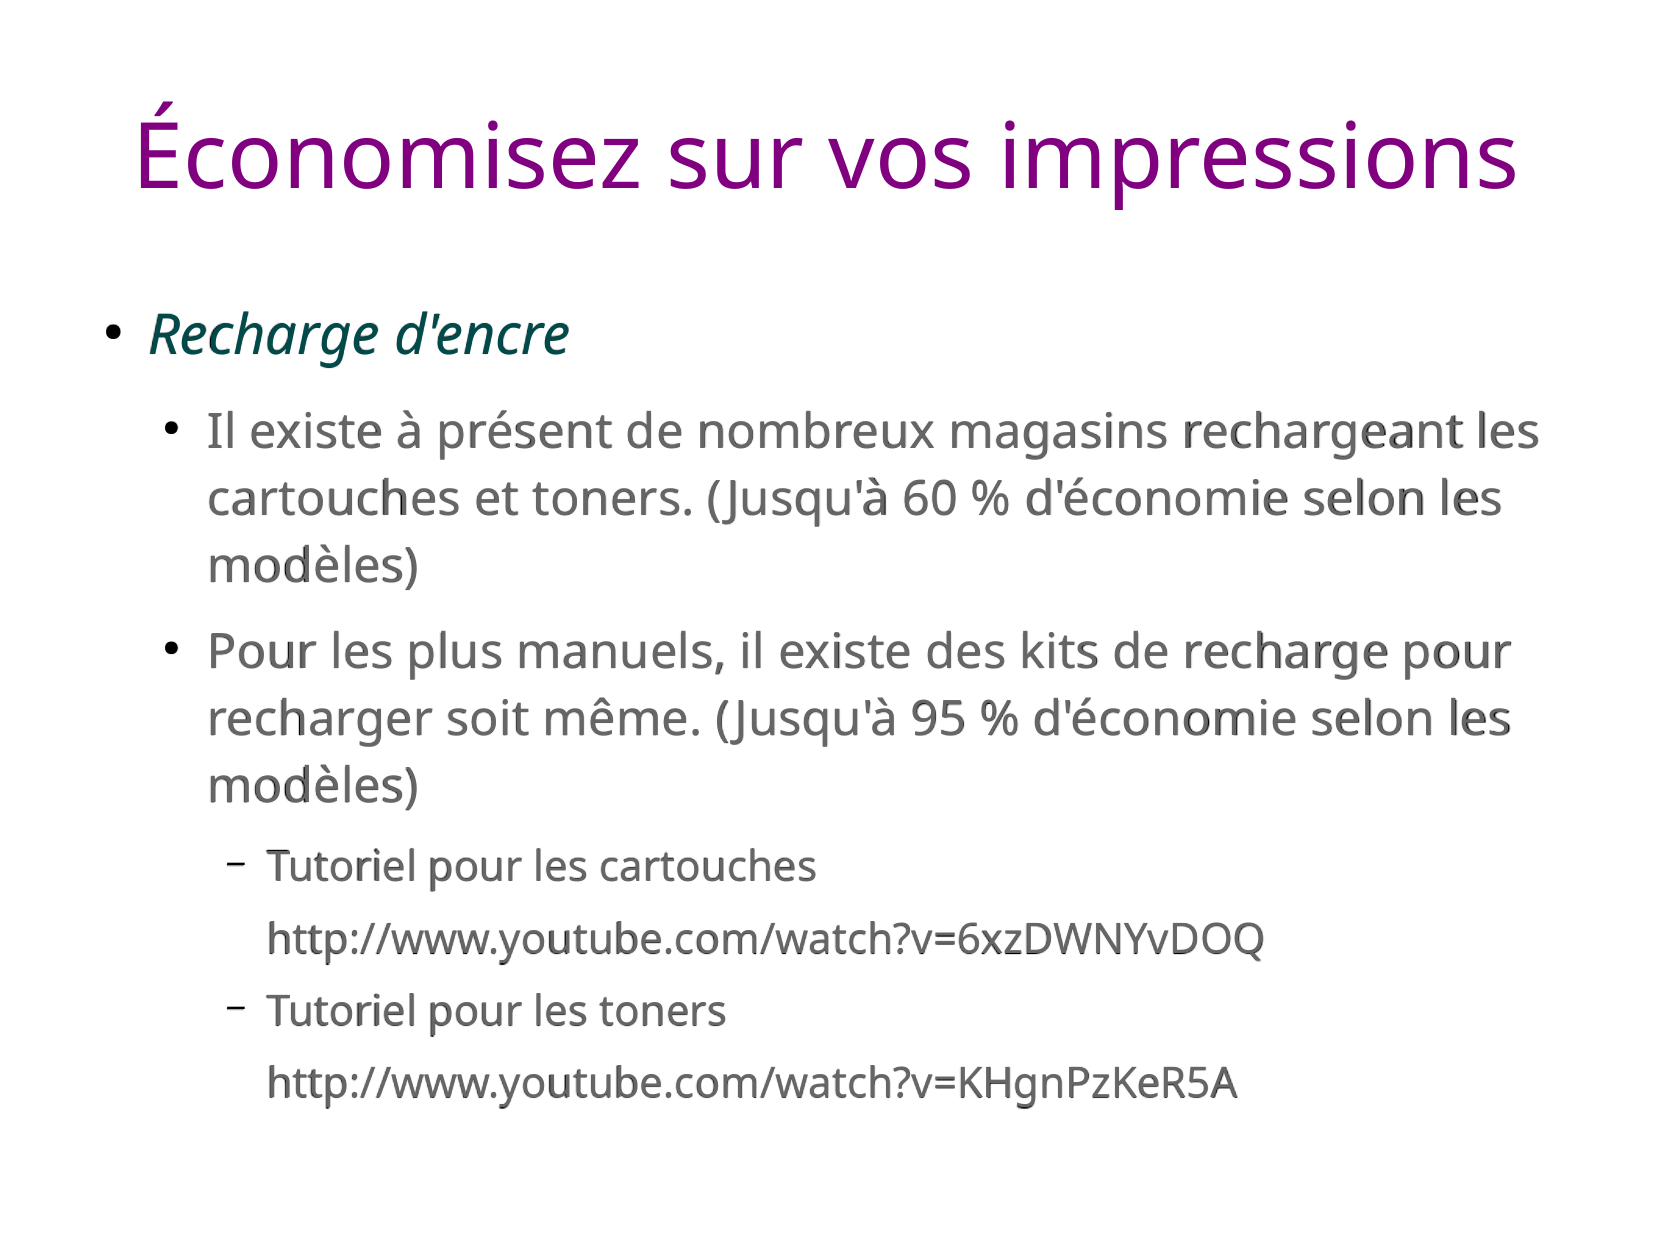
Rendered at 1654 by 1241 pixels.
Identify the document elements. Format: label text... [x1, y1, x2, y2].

list Recharge d'encre Il existe à présent de nombreux magasins rechargeant les cartouches et toners. (Jusqu'à 60 % d'économie selon les modèles) Pour les plus manuels, il existe des kits de recharge pour recharger soit même. (Jusqu'à 95 % d'économie selon les modèles) Tutoriel pour les cartouches http://www.youtube.com/watch?v=6xzDWNYvDOQ Tutoriel pour les toners http://www.youtube.com/watch?v=KHgnPzKeR5A [88, 295, 1577, 1114]
title Économisez sur vos impressions [82, 49, 1571, 257]
